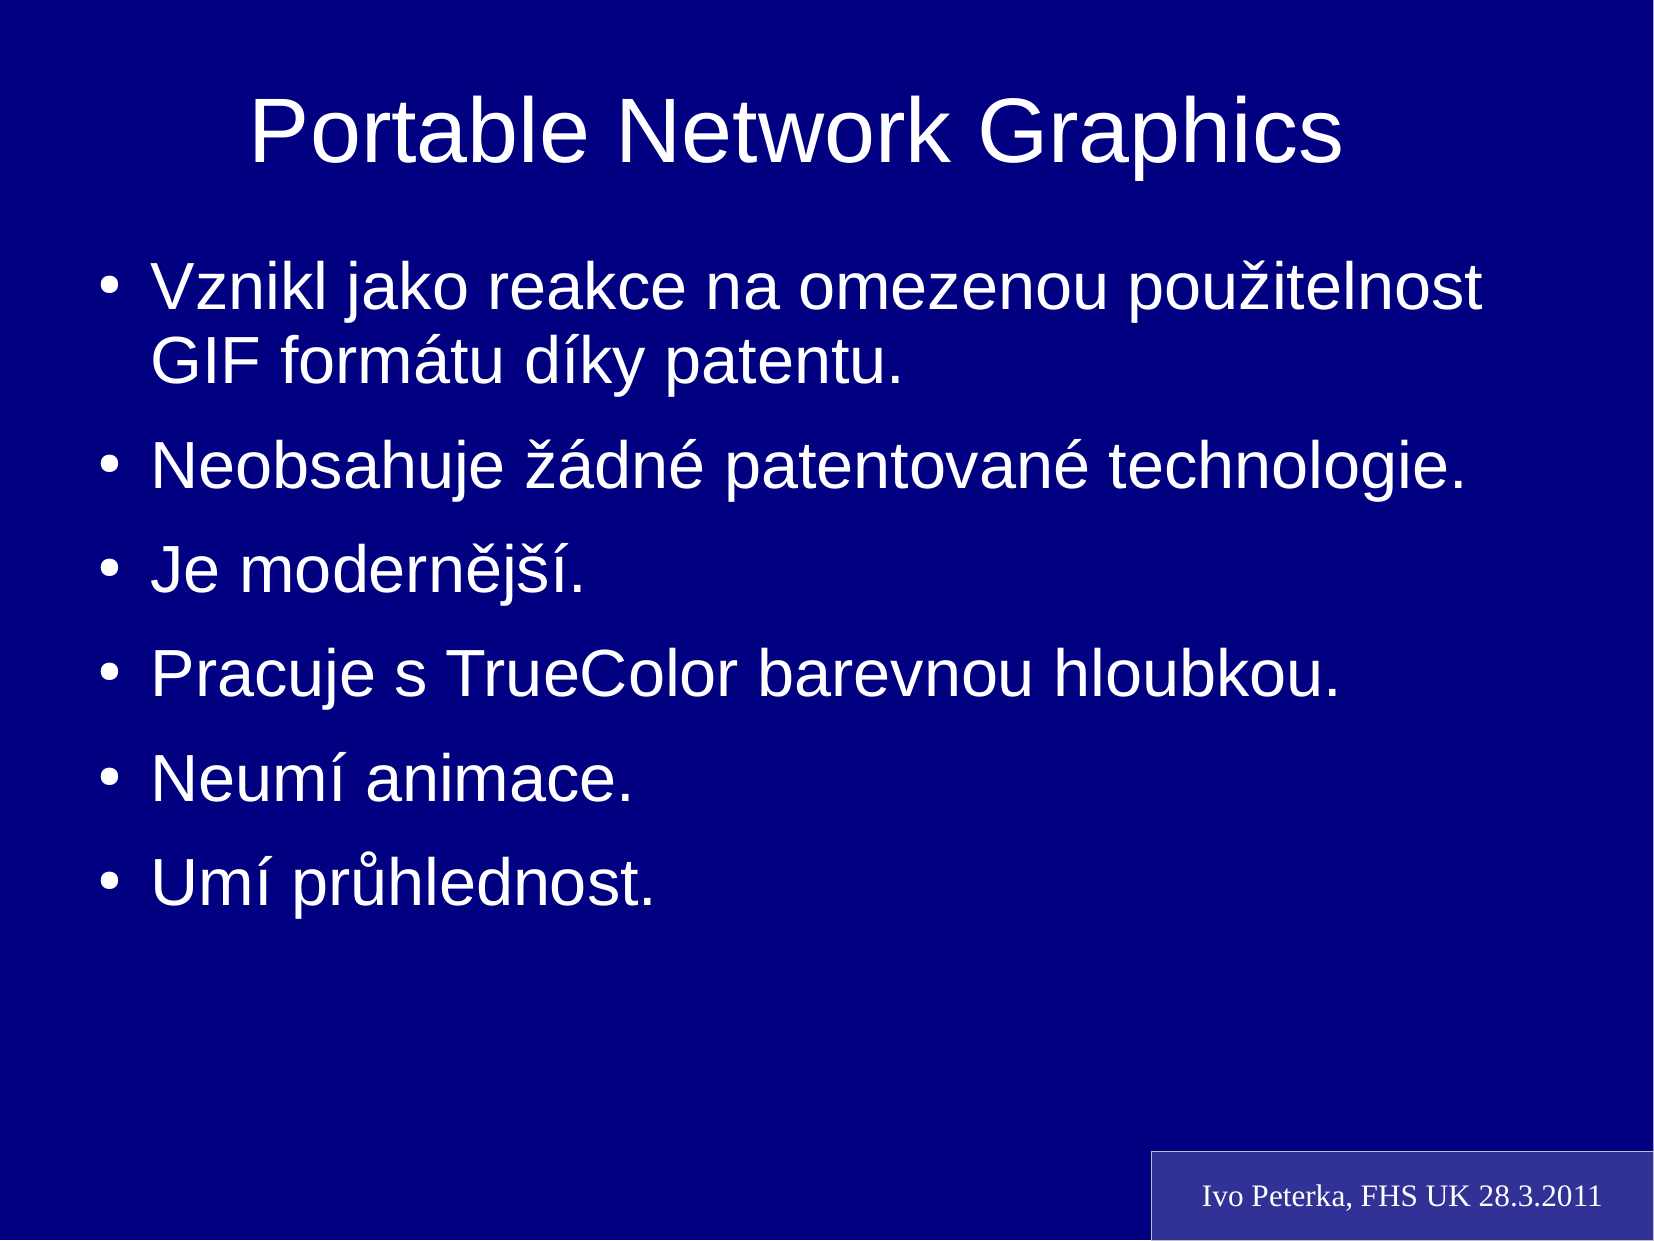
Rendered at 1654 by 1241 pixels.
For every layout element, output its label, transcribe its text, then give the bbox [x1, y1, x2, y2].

list Vznikl jako reakce na omezenou použitelnost GIF formátu díky patentu. Neobsahuje žádné patentované technologie. Je modernější. Pracuje s TrueColor barevnou hloubkou. Neumí animace. Umí průhlednost. [79, 248, 1515, 951]
title Portable Network Graphics [79, 42, 1515, 220]
